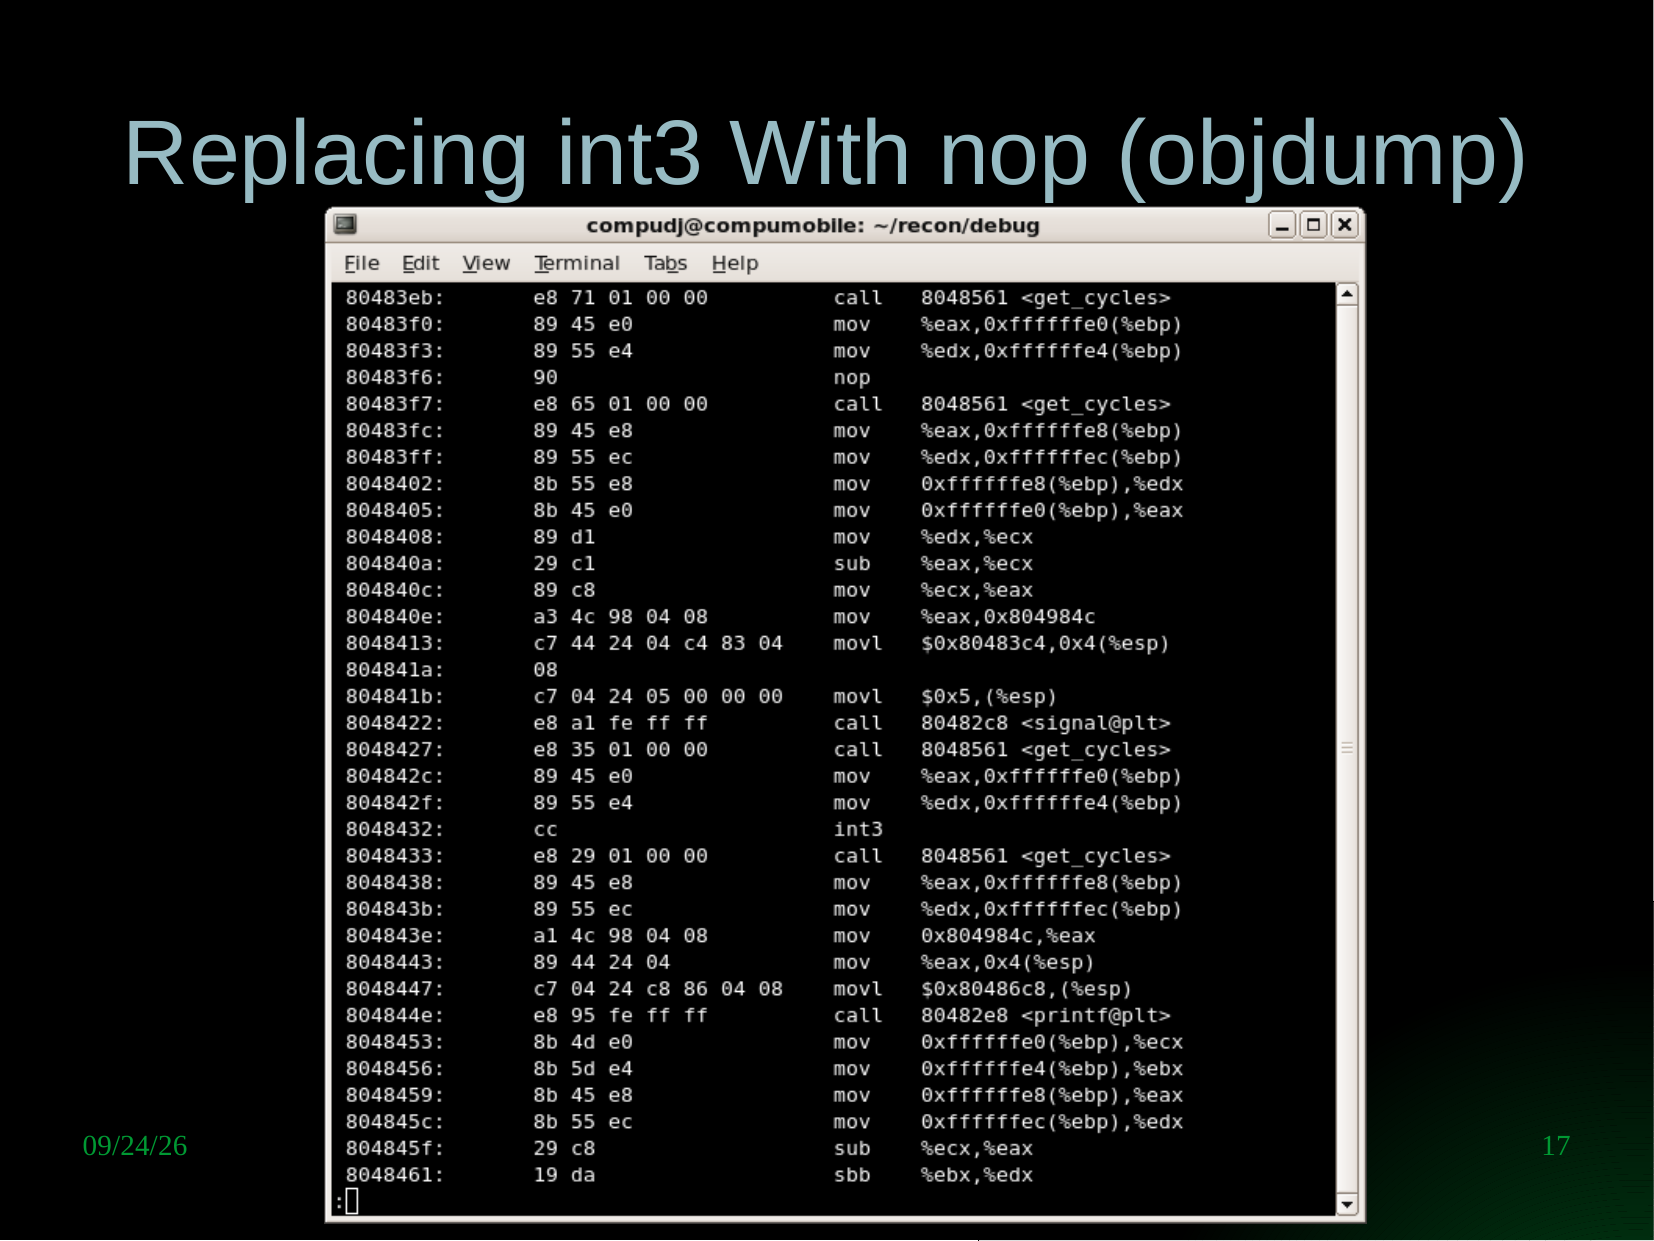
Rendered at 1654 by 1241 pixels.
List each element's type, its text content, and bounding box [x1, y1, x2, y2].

picture [324, 206, 1367, 1224]
title Replacing int3 With nop (objdump) [82, 49, 1571, 257]
